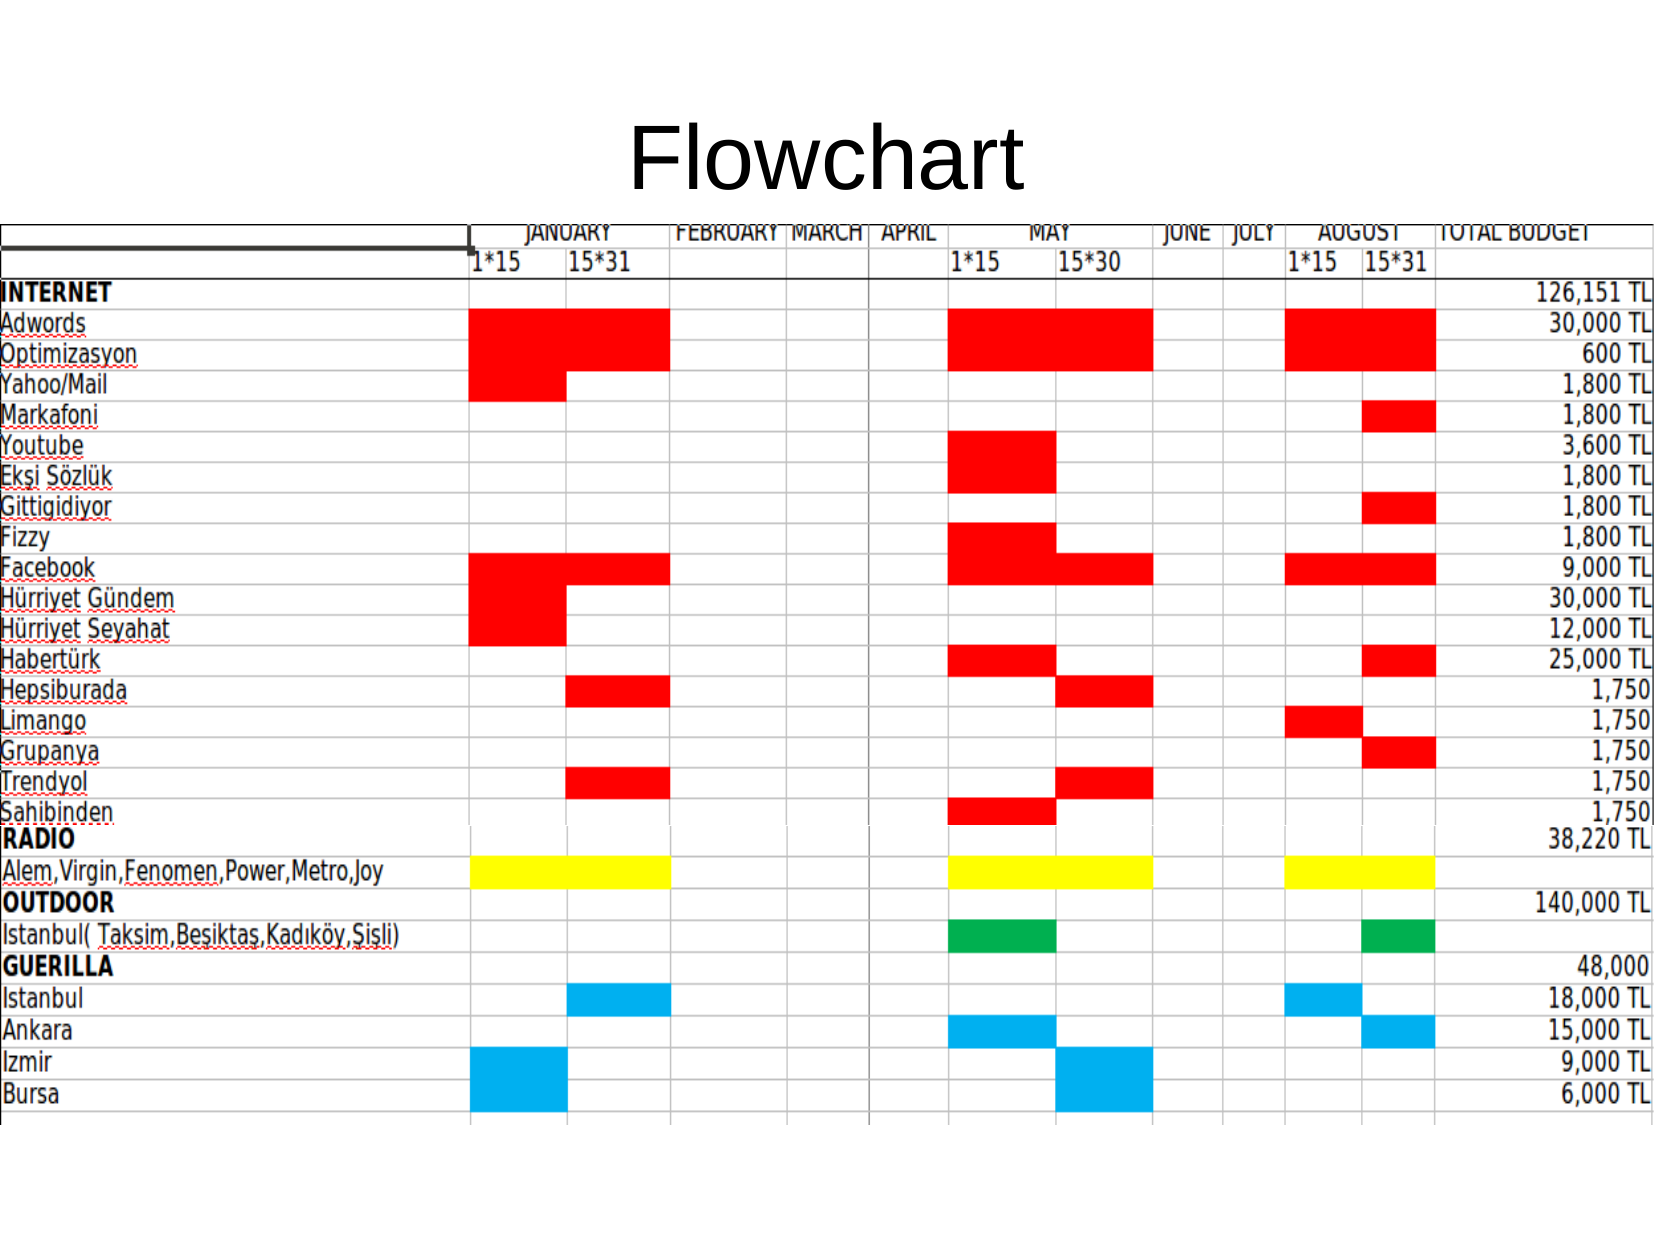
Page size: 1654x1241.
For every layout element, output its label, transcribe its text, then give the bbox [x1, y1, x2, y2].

text_box Flowchart [82, 56, 1571, 224]
picture [0, 225, 1654, 1126]
